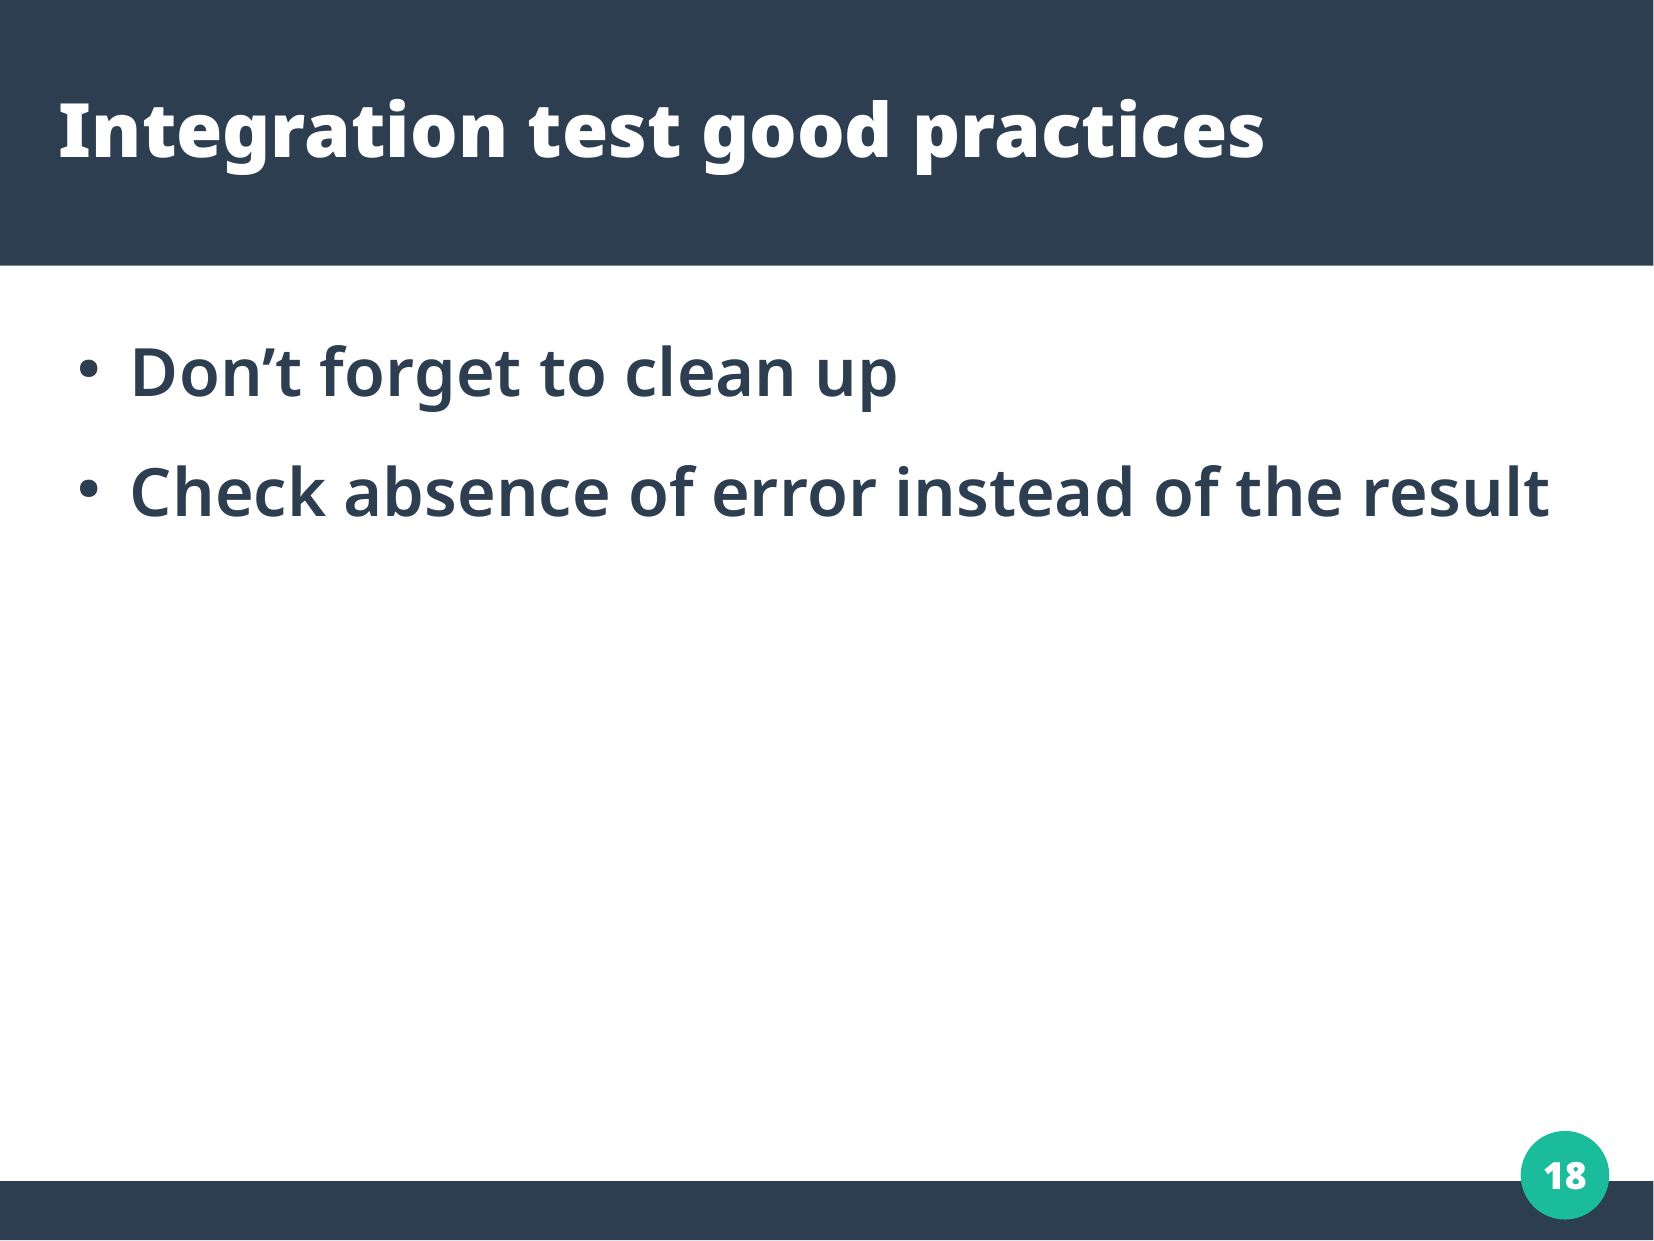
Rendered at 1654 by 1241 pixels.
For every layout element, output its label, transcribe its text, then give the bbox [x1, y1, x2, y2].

title Integration test good practices [59, 49, 1595, 207]
list Don’t forget to clean up Check absence of error instead of the result [59, 324, 1595, 1152]
